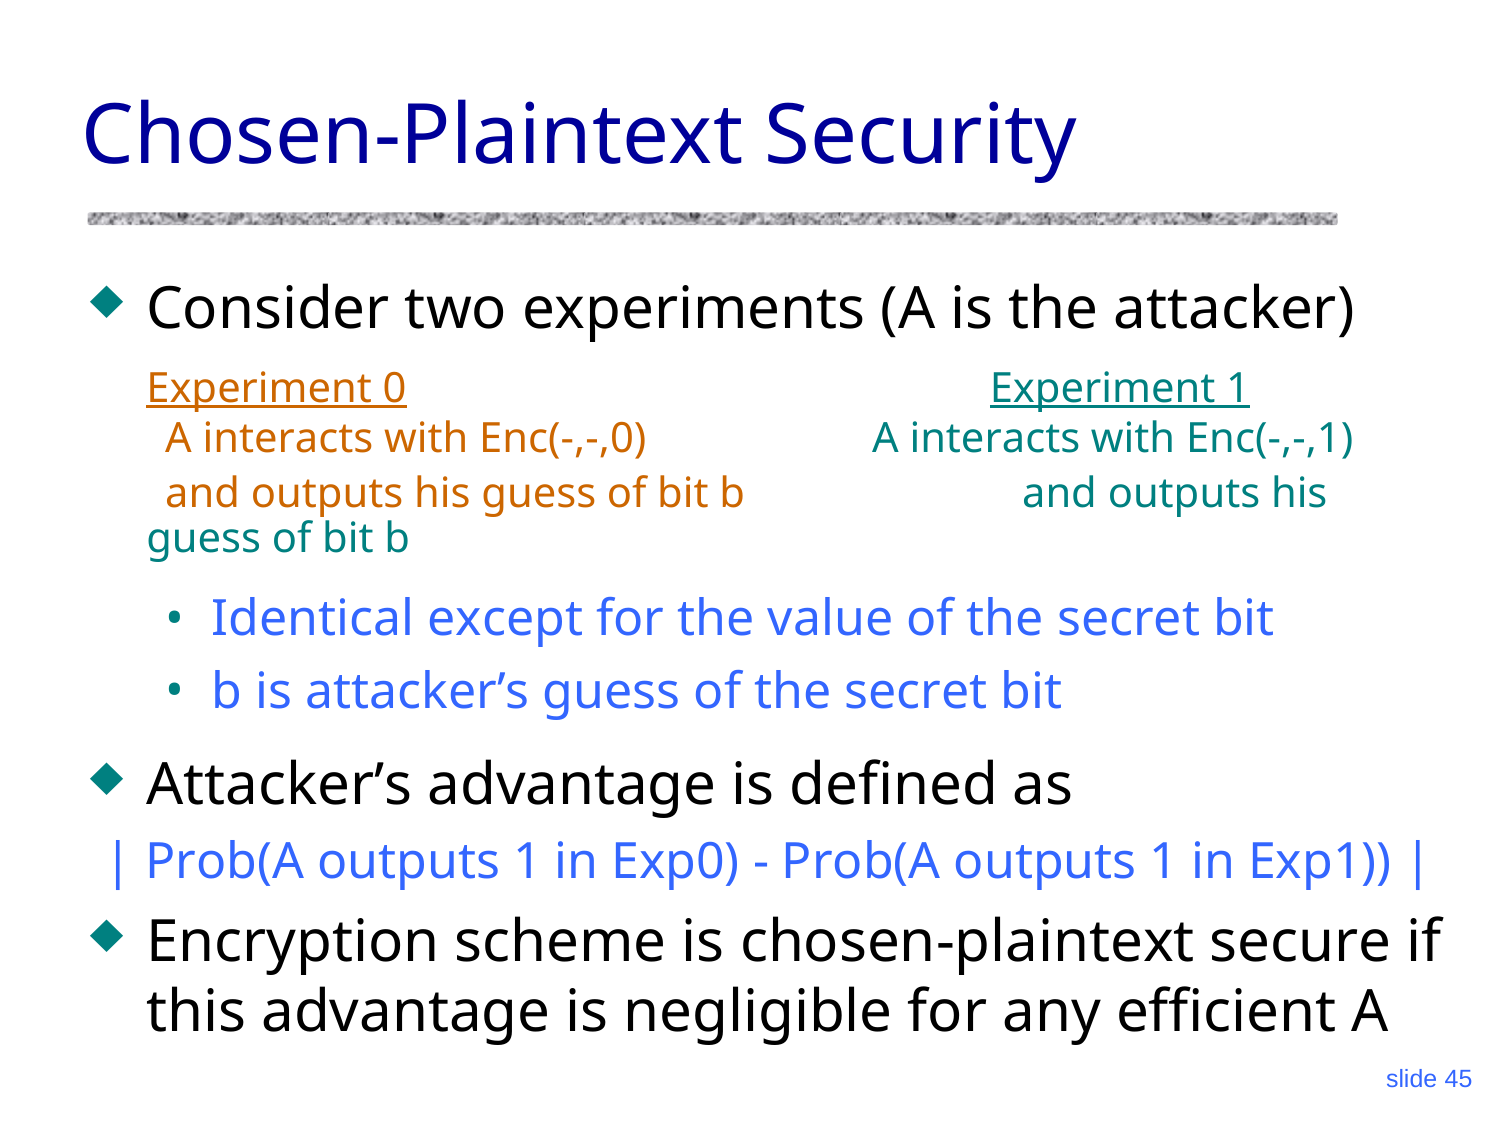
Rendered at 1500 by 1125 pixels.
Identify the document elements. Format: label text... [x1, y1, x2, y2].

list Consider two experiments (A is the attacker) Experiment 0 Experiment 1 A interacts with Enc(-,-,0) A interacts with Enc(-,-,1) and outputs his guess of bit b and outputs his guess of bit b Identical except for the value of the secret bit b is attacker’s guess of the secret bit Attacker’s advantage is defined as | Prob(A outputs 1 in Exp0) - Prob(A outputs 1 in Exp1)) | Encryption scheme is chosen-plaintext secure if this advantage is negligible for any efficient A [74, 262, 1463, 1101]
text_box slide <number> [1463, 1025, 1488, 1101]
picture [87, 212, 1338, 226]
title Chosen-Plaintext Security [66, 37, 1425, 188]
